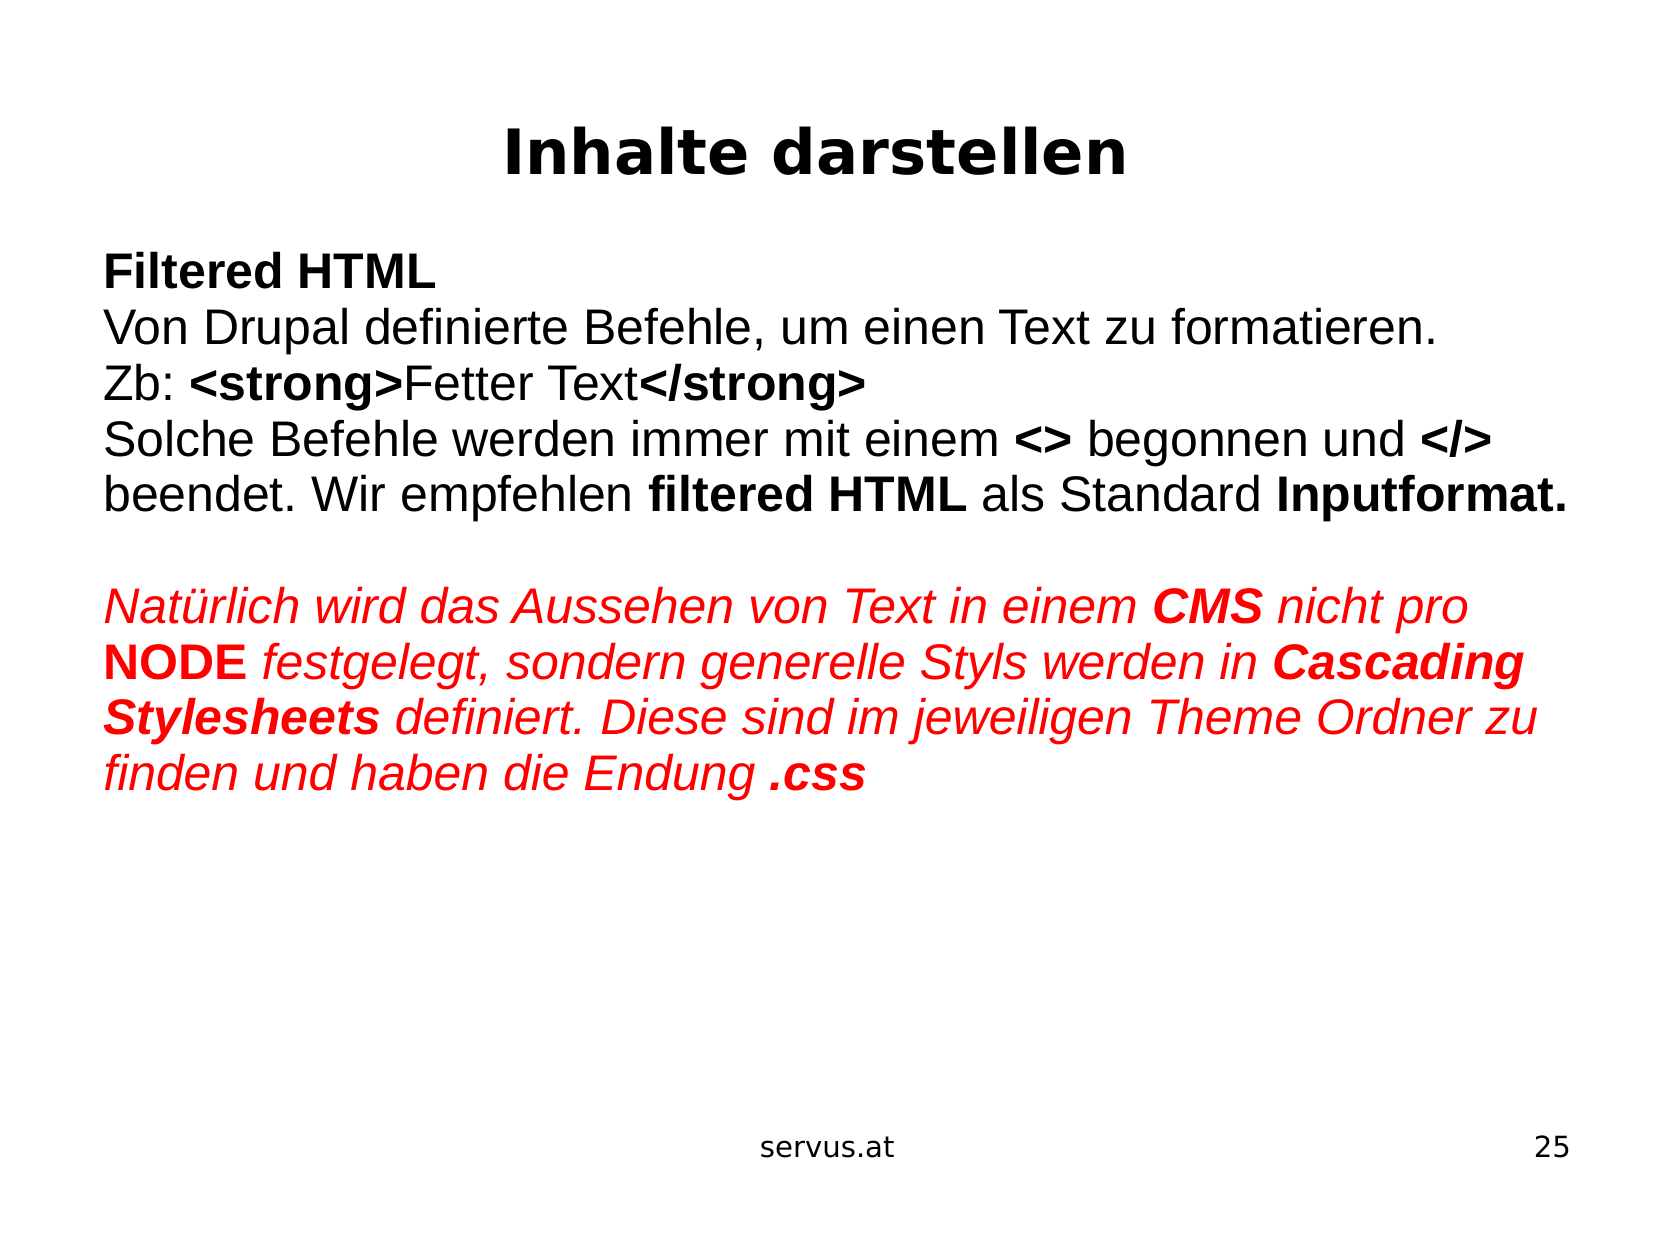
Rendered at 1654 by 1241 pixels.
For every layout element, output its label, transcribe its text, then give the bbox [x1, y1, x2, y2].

text_box Filtered HTML Von Drupal definierte Befehle, um einen Text zu formatieren. Zb: <strong>Fetter Text</strong> Solche Befehle werden immer mit einem <> begonnen und </> beendet. Wir empfehlen filtered HTML als Standard Inputformat. Natürlich wird das Aussehen von Text in einem CMS nicht pro NODE festgelegt, sondern generelle Styls werden in Cascading Stylesheets definiert. Diese sind im jeweiligen Theme Ordner zu finden und haben die Endung .css [88, 236, 1595, 1241]
title Inhalte darstellen [82, 56, 1571, 250]
